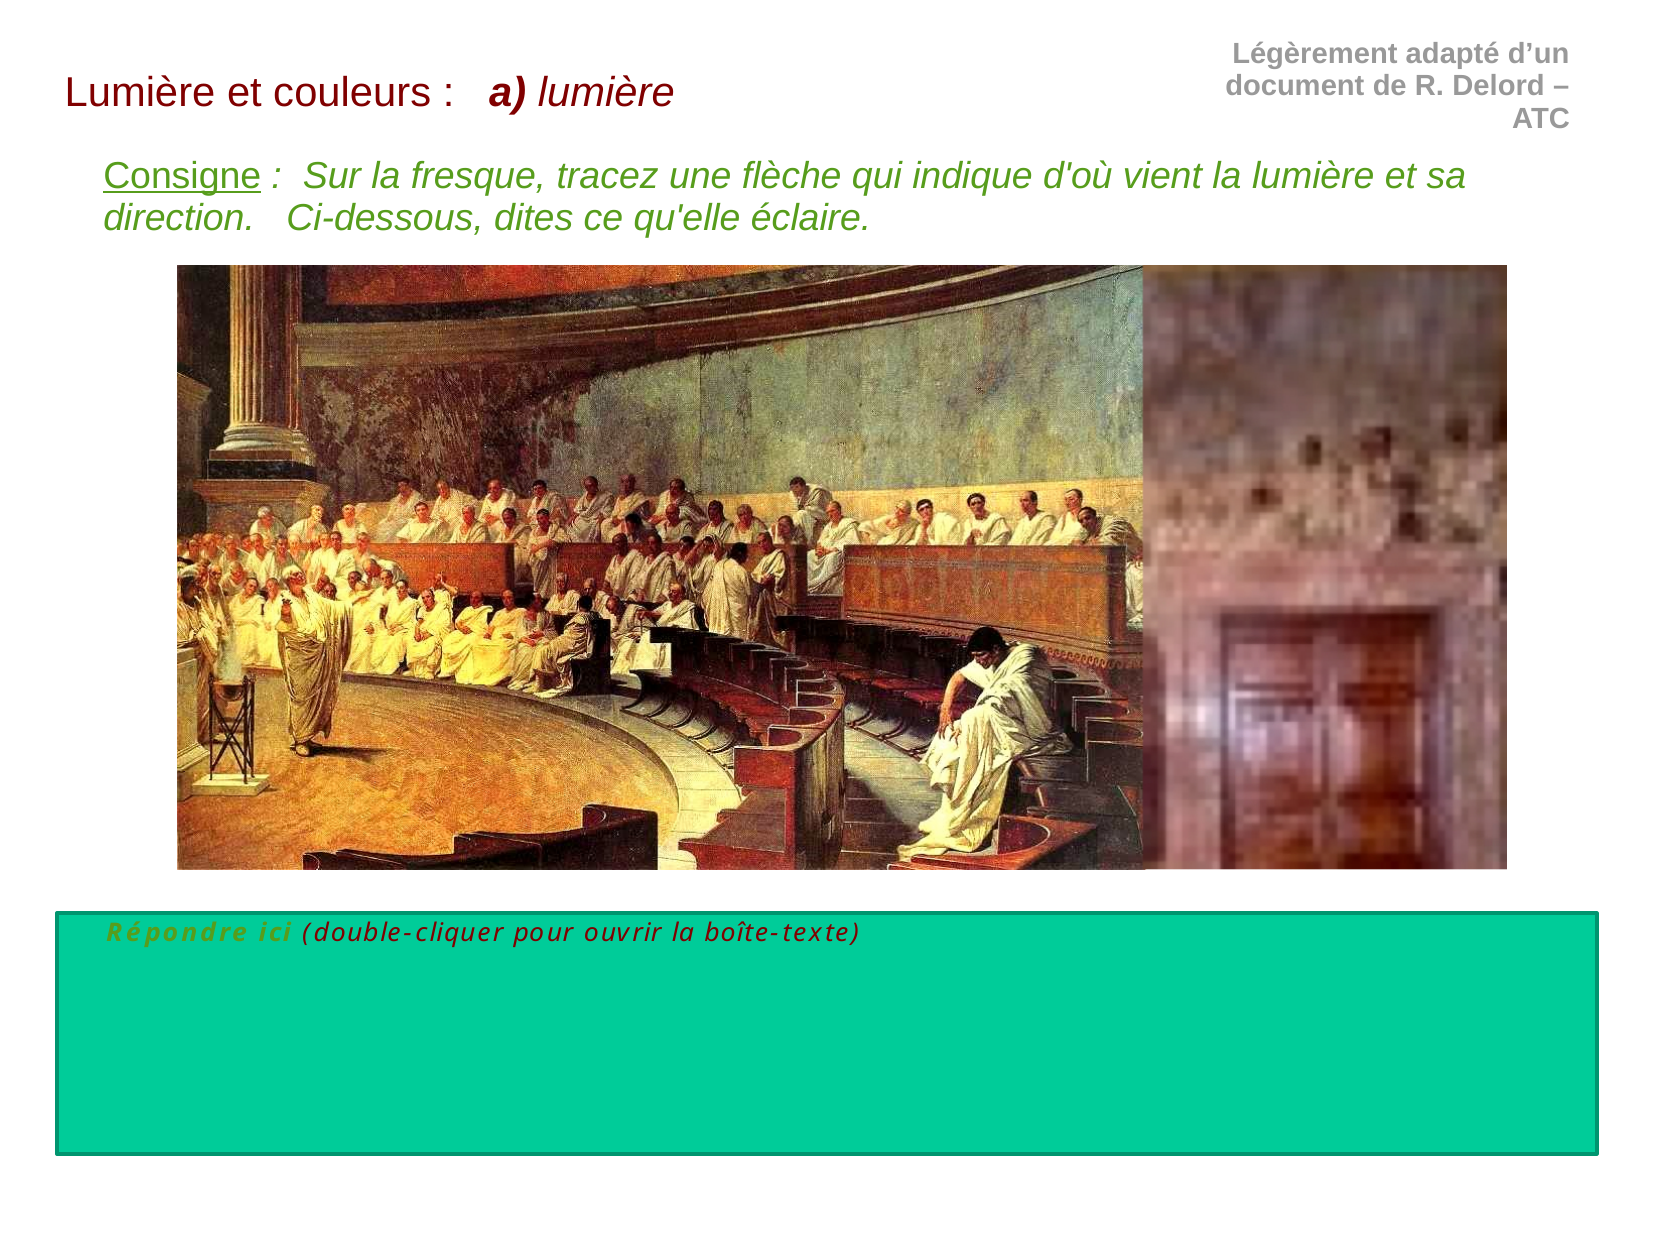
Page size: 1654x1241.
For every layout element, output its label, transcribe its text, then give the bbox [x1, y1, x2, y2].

title  Lumière et couleurs : a) lumière [59, 29, 1548, 163]
text_box Consigne : Sur la fresque, tracez une flèche qui indique d'où vient la lumière et sa direction. Ci-dessous, dites ce qu'elle éclaire. [88, 147, 1624, 266]
chart [59, 915, 1595, 1152]
picture [177, 265, 1507, 870]
text_box Légèrement adapté d’un document de R. Delord – ATC [1210, 29, 1612, 78]
